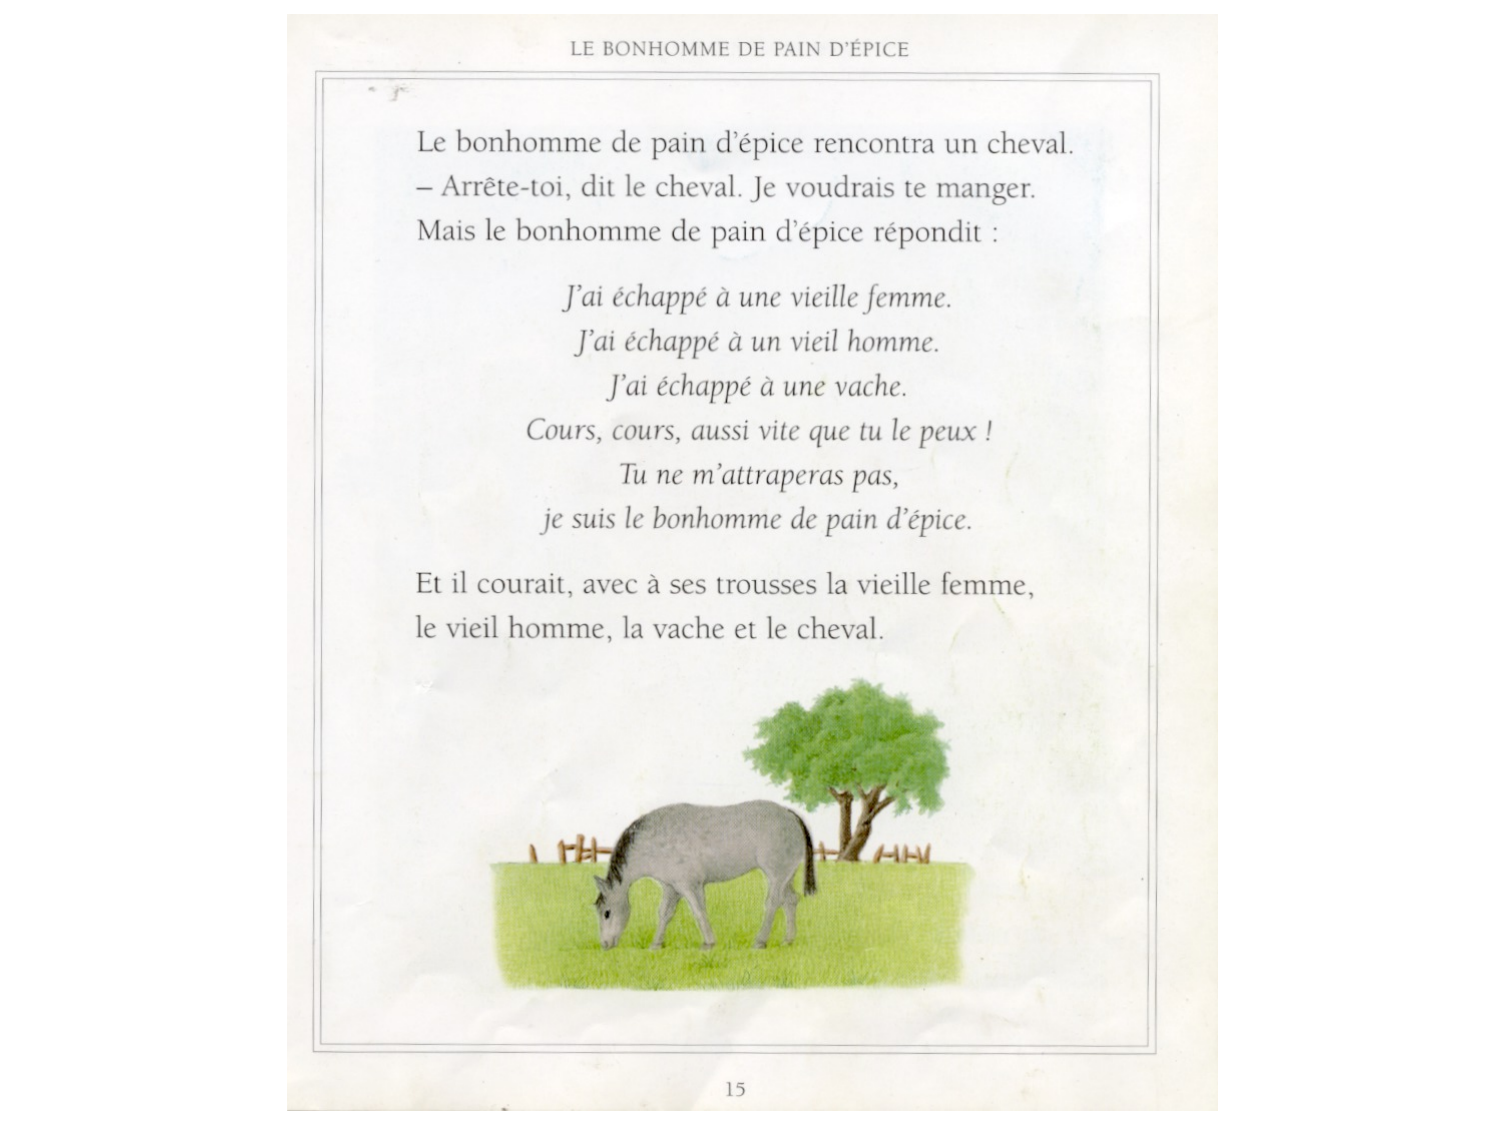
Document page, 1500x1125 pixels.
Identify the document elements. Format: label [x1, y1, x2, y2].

picture [287, 14, 1218, 1111]
